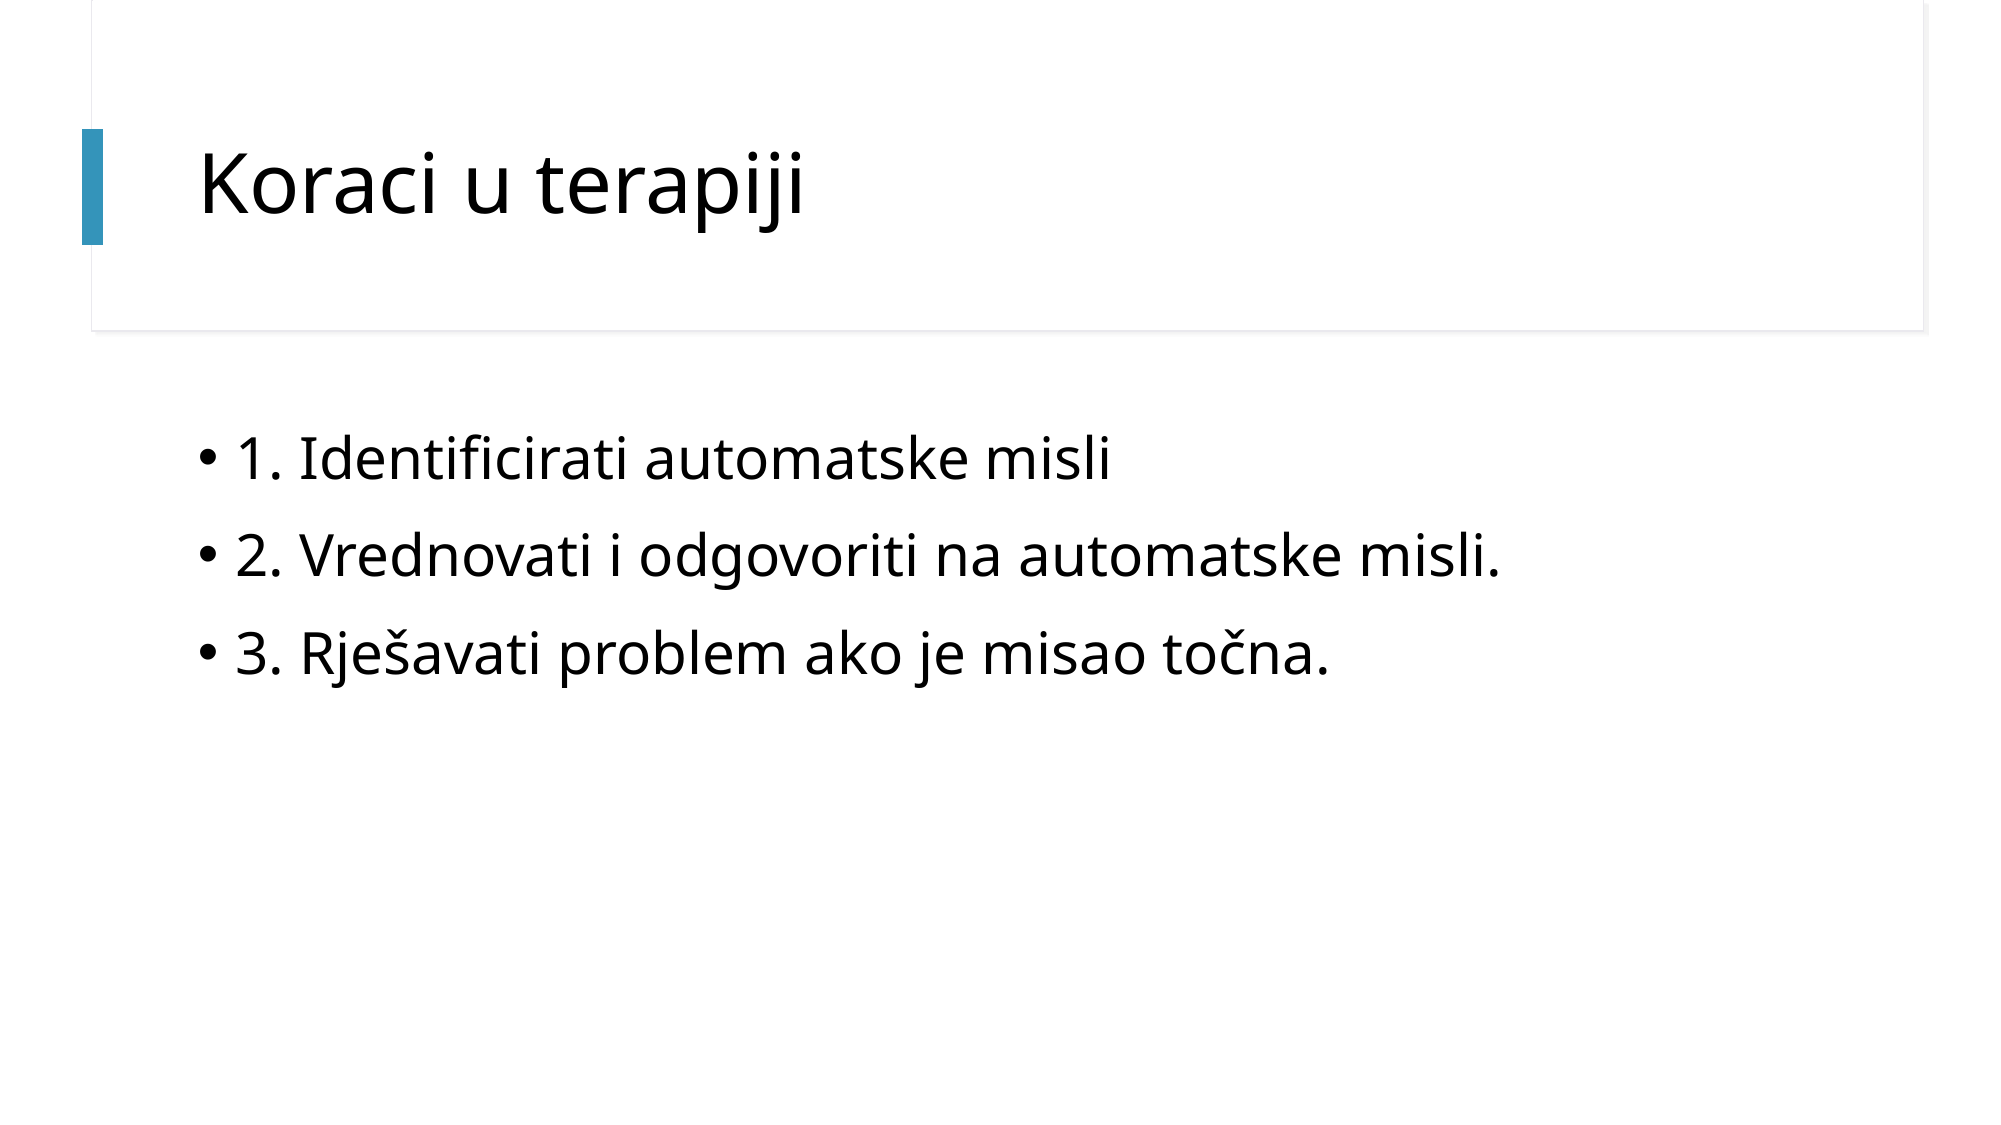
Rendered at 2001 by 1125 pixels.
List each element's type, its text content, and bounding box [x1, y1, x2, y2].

list 1. Identificirati automatske misli 2. Vrednovati i odgovoriti na automatske misli. 3. Rješavati problem ako je misao točna. [183, 406, 1852, 1013]
title Koraci u terapiji [183, 90, 1852, 284]
